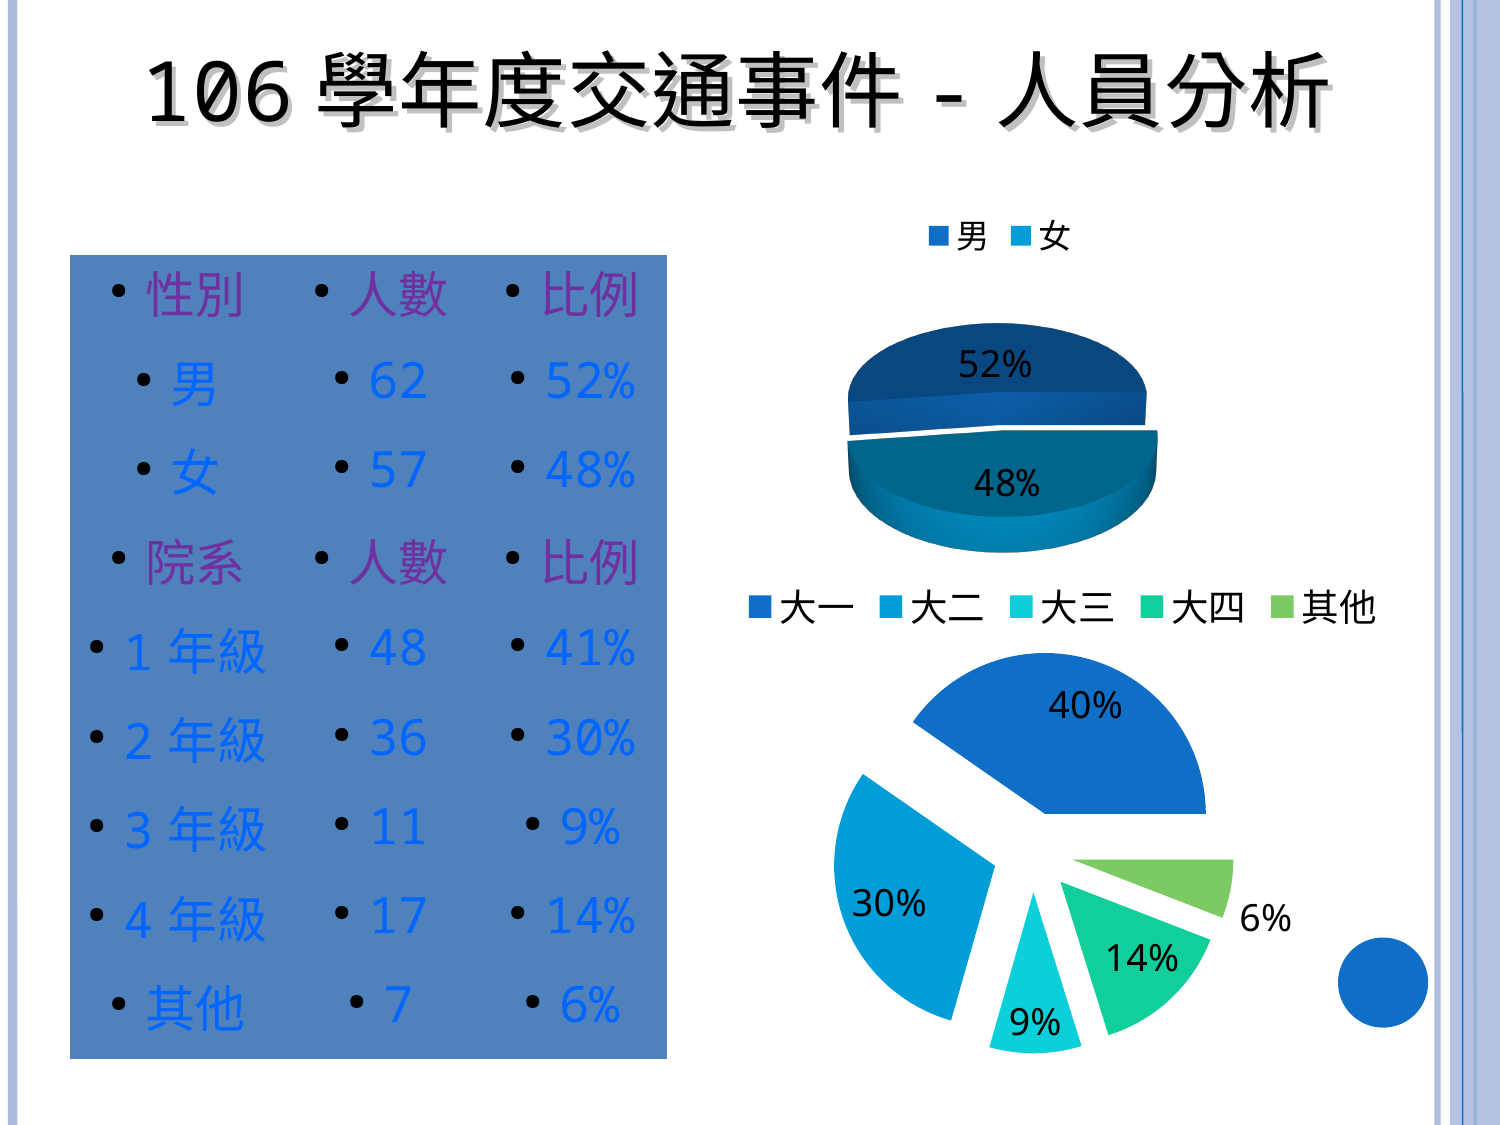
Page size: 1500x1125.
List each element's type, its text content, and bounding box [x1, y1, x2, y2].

table_cell 30% [476, 702, 667, 791]
table_cell 52% [476, 345, 667, 434]
table_cell 人數 [285, 523, 476, 612]
table_cell 3年級 [70, 791, 285, 880]
table_cell 4年級 [70, 880, 285, 969]
table_cell 48% [476, 434, 667, 523]
table_cell 14% [476, 880, 667, 969]
table_cell 9% [476, 791, 667, 880]
table_cell 比例 [476, 523, 667, 612]
table_header 比例 [476, 255, 667, 345]
text_box 106學年度交通事件-人員分析 [126, 31, 1347, 146]
table_cell 48 [285, 612, 476, 702]
chart [702, 196, 1424, 1125]
table_cell 41% [476, 612, 667, 702]
table_cell 1年級 [70, 612, 285, 702]
table_cell 2年級 [70, 702, 285, 791]
table_header 性別 [70, 255, 285, 345]
table_cell 女 [70, 434, 285, 523]
table_cell 7 [285, 969, 476, 1059]
table_header 人數 [285, 255, 476, 345]
table_cell 其他 [70, 969, 285, 1059]
table_cell 男 [70, 345, 285, 434]
table_cell 17 [285, 880, 476, 969]
table_cell 57 [285, 434, 476, 523]
table_cell 院系 [70, 523, 285, 612]
table_cell 11 [285, 791, 476, 880]
table_cell 6% [476, 969, 667, 1059]
table_cell 36 [285, 702, 476, 791]
table_cell 62 [285, 345, 476, 434]
